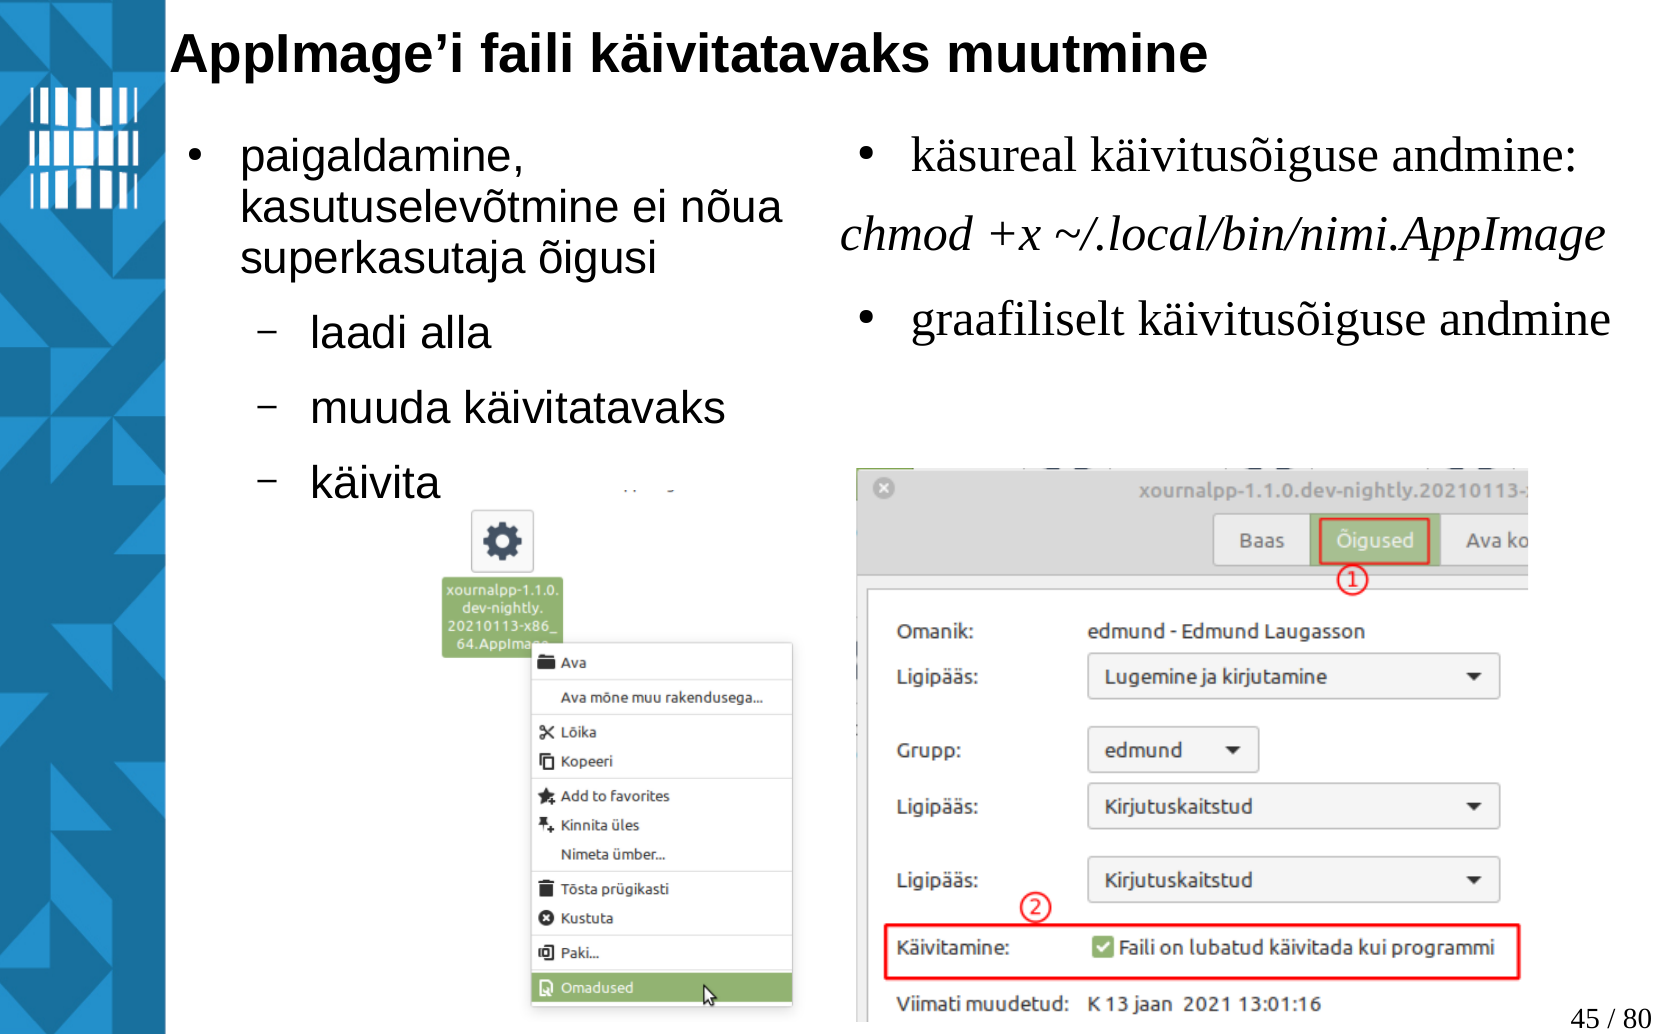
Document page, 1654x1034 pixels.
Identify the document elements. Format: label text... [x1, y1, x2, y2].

text_box käsureal käivitusõiguse andmine: chmod +x ~/.local/bin/nimi.AppImage graafiliselt käivitusõiguse andmine [839, 126, 1636, 414]
picture [856, 468, 1529, 1022]
title AppImage’i faili käivitatavaks muutmine [169, 11, 1241, 95]
list paigaldamine, kasutuselevõtmine ei nõua superkasutaja õigusi laadi alla muuda käivitatavaks käivita [169, 129, 857, 650]
picture [425, 650, 810, 1022]
